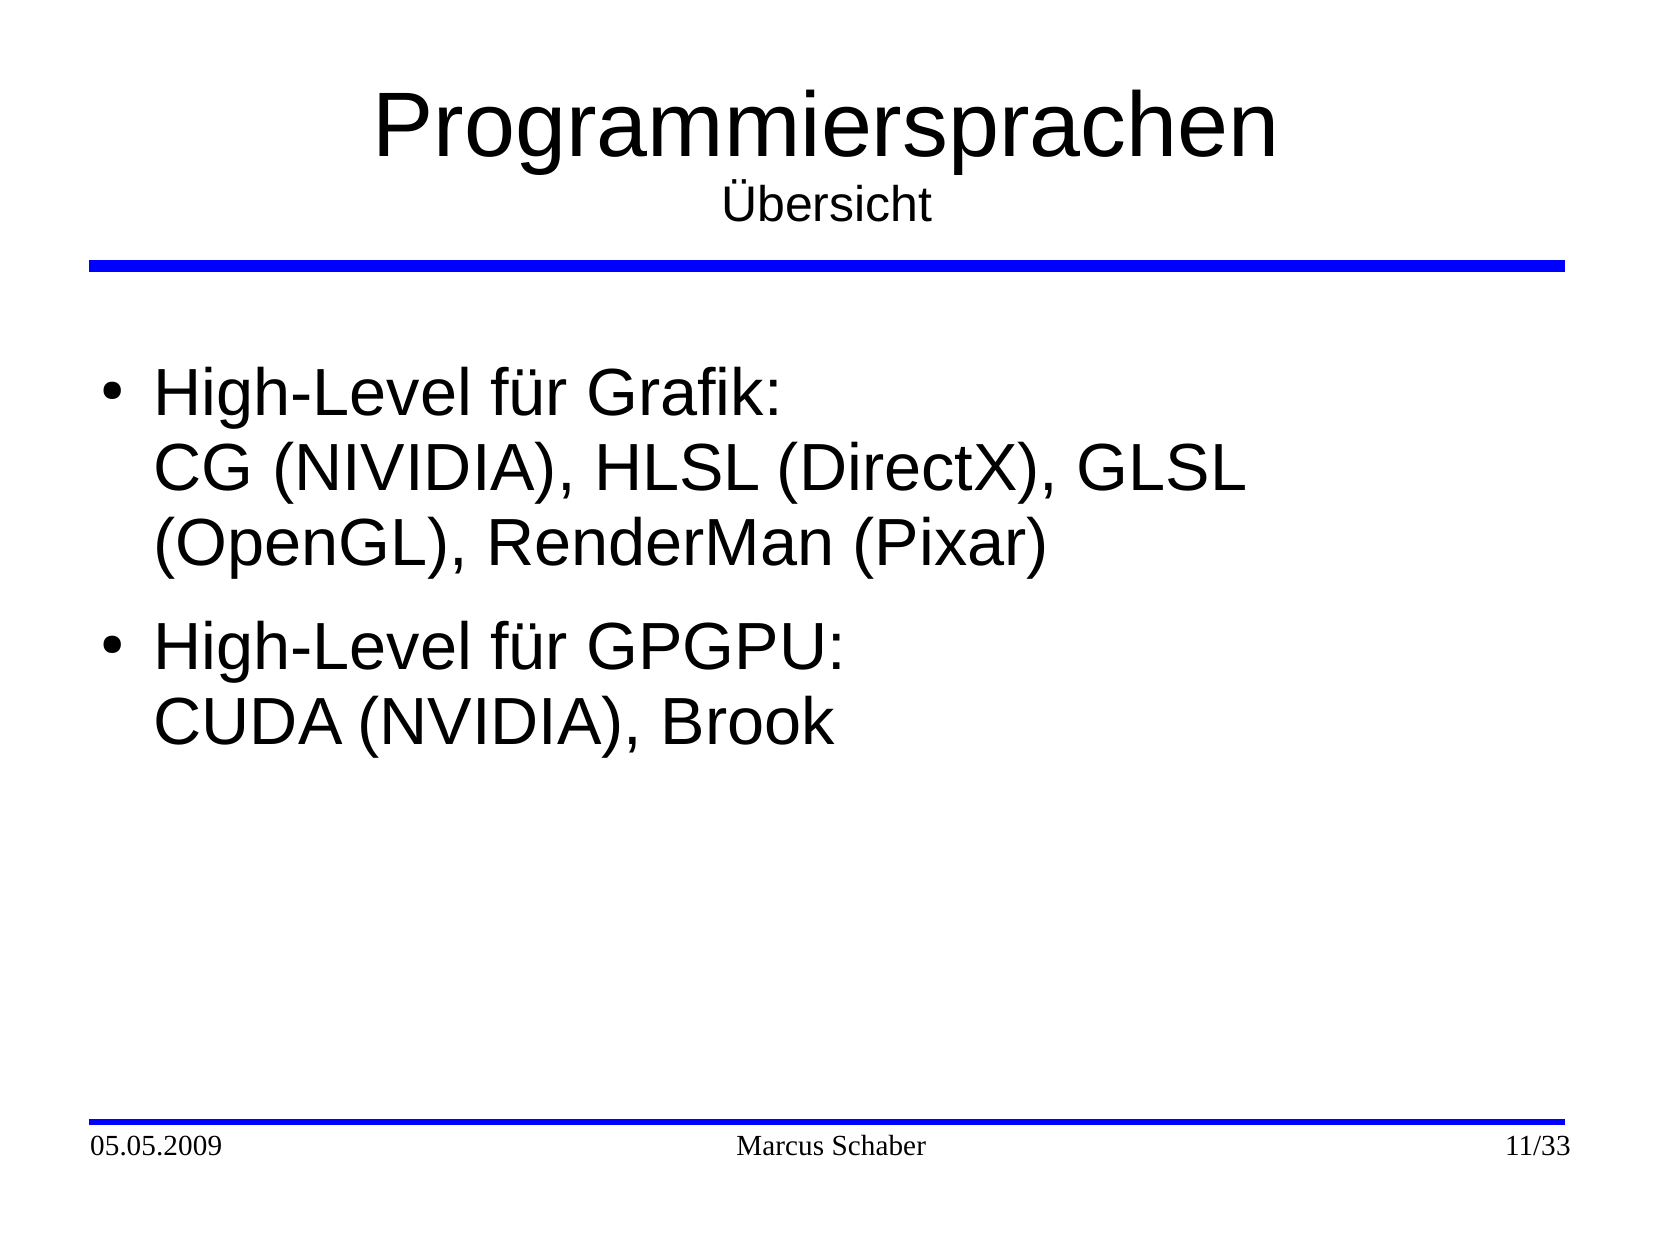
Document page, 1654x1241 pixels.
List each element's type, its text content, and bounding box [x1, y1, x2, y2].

list High-Level für Grafik: CG (NIVIDIA), HLSL (DirectX), GLSL (OpenGL), RenderMan (Pixar) High-Level für GPGPU: CUDA (NVIDIA), Brook [82, 355, 1571, 1058]
title Programmiersprachen Übersicht [82, 49, 1571, 257]
